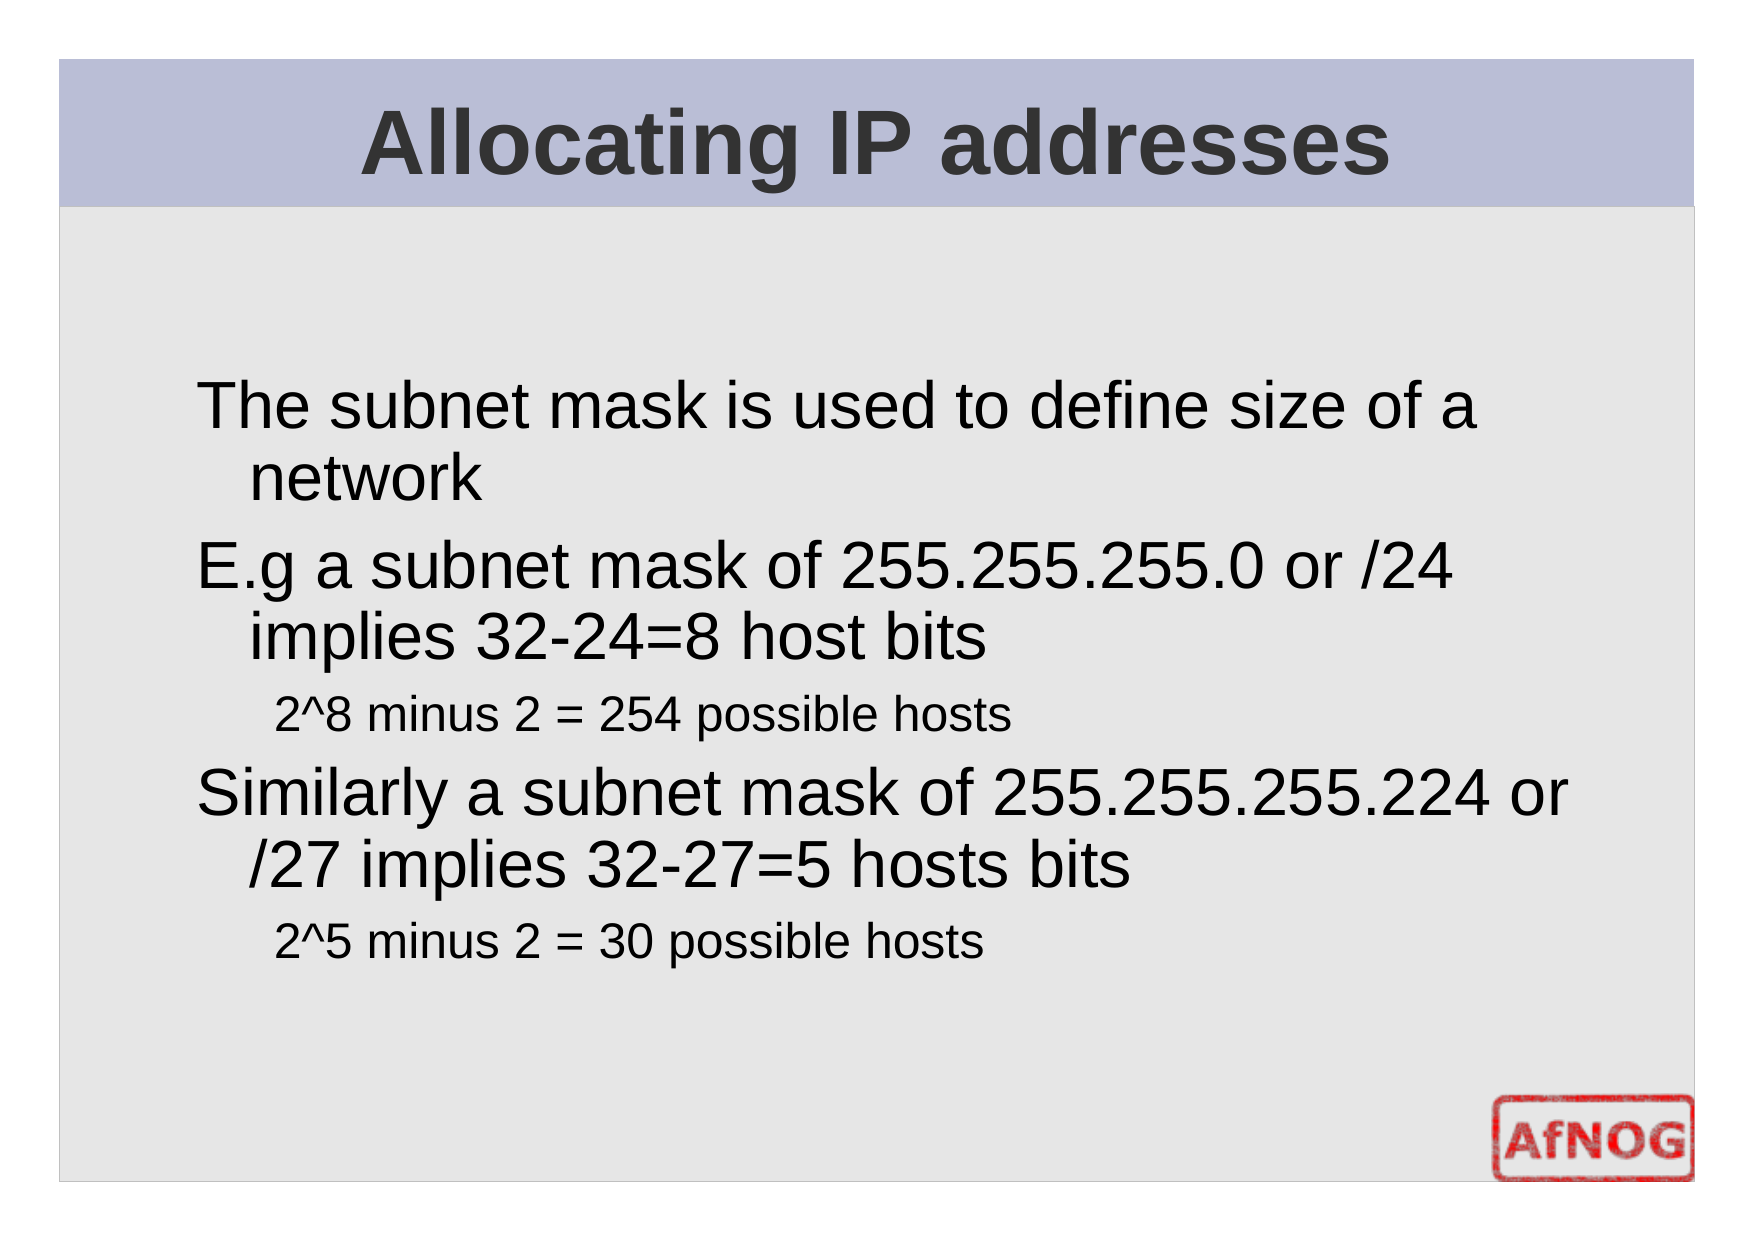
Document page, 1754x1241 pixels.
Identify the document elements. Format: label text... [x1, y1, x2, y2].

title Allocating IP addresses [59, 48, 1695, 237]
list The subnet mask is used to define size of a network E.g a subnet mask of 255.255.255.0 or /24 implies 32-24=8 host bits 2^8 minus 2 = 254 possible hosts Similarly a subnet mask of 255.255.255.224 or /27 implies 32-27=5 hosts bits 2^5 minus 2 = 30 possible hosts [179, 371, 1576, 1079]
picture [1490, 1092, 1695, 1182]
